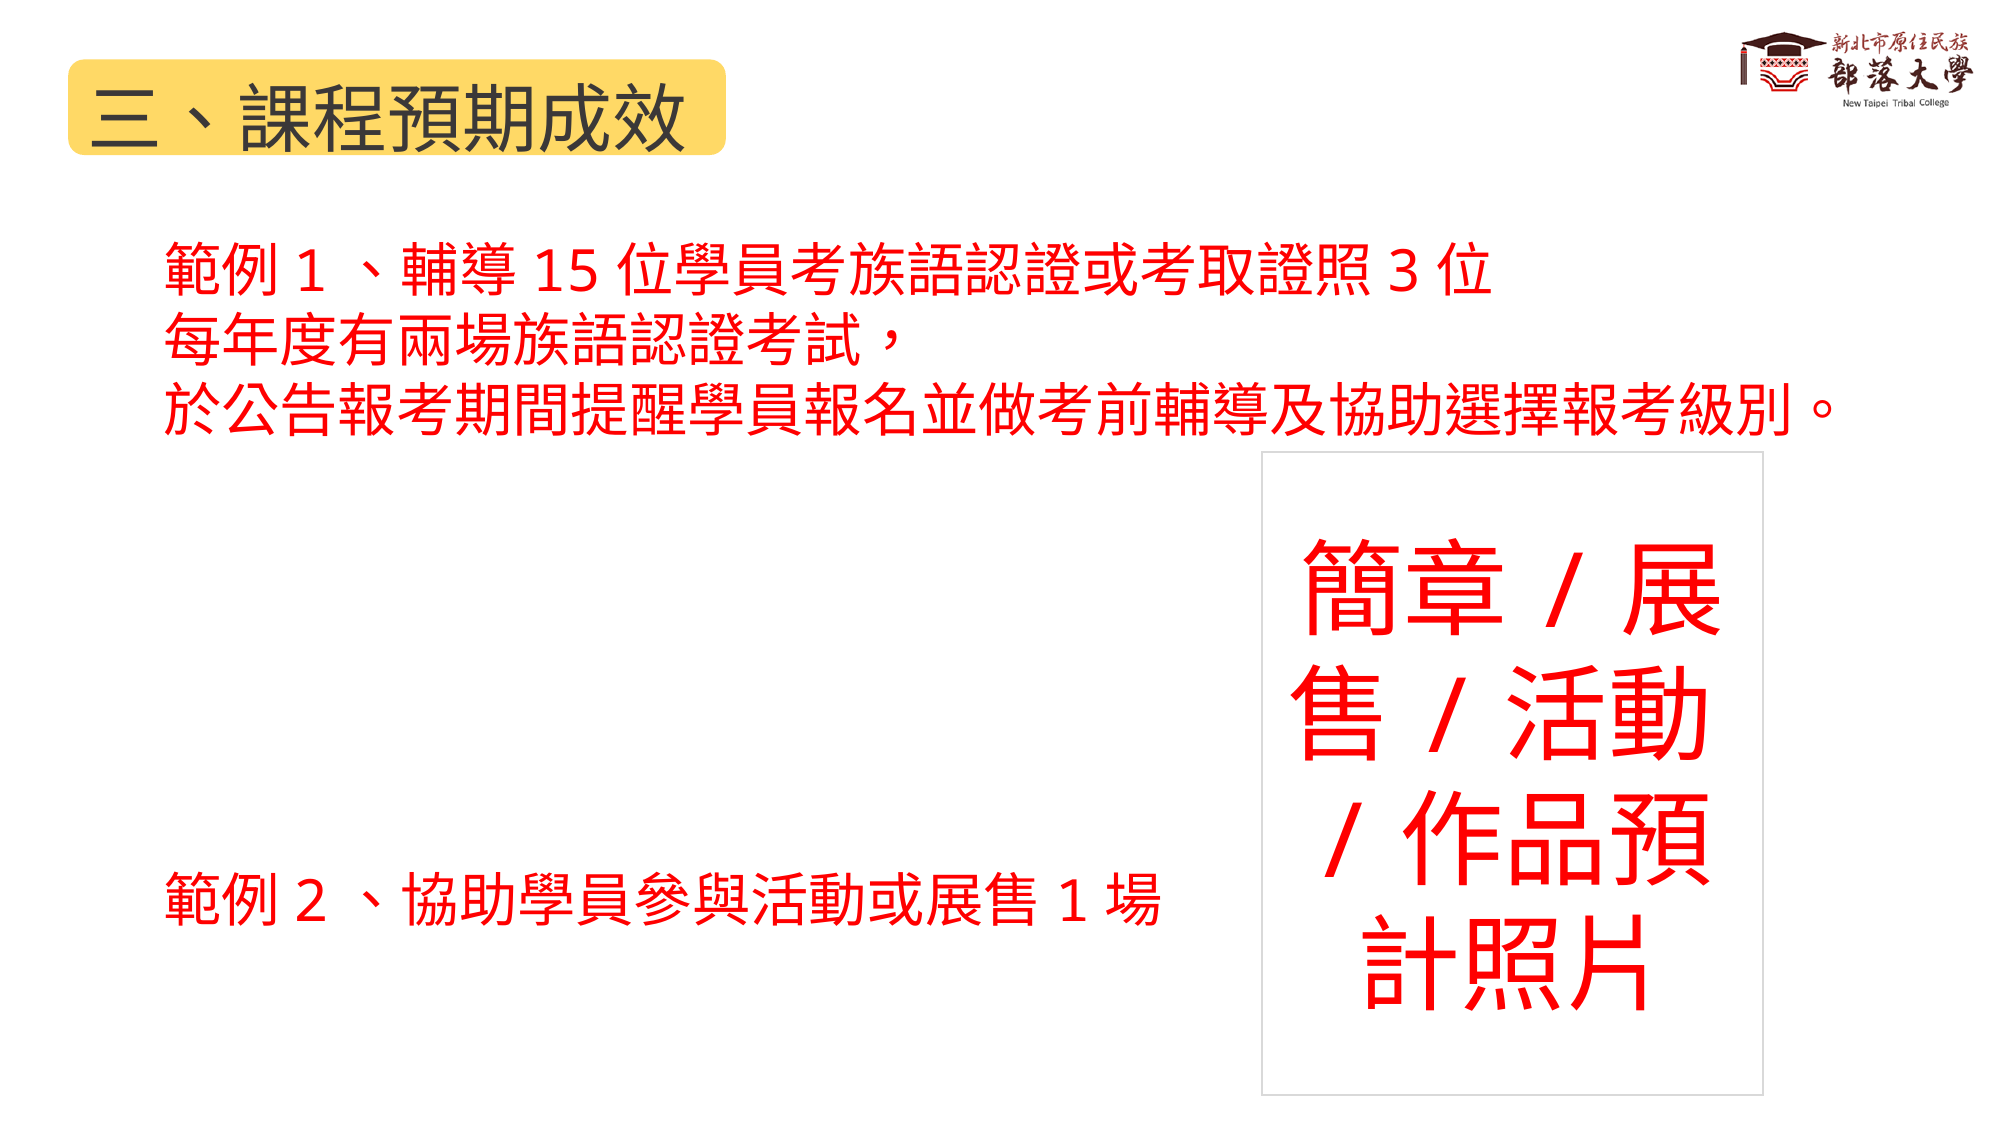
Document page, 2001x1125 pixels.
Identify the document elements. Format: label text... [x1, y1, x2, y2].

text_box 三、課程預期成效 [68, 59, 726, 156]
picture [1731, 29, 1983, 108]
text_box 簡章/展售/活動/作品預計照片 [1262, 452, 1763, 1095]
text_box 範例1、輔導15位學員考族語認證或考取證照3位 每年度有兩場族語認證考試， 於公告報考期間提醒學員報名並做考前輔導及協助選擇報考級別。 範例2、協助學員參與活動或展售1場 [148, 156, 1943, 928]
